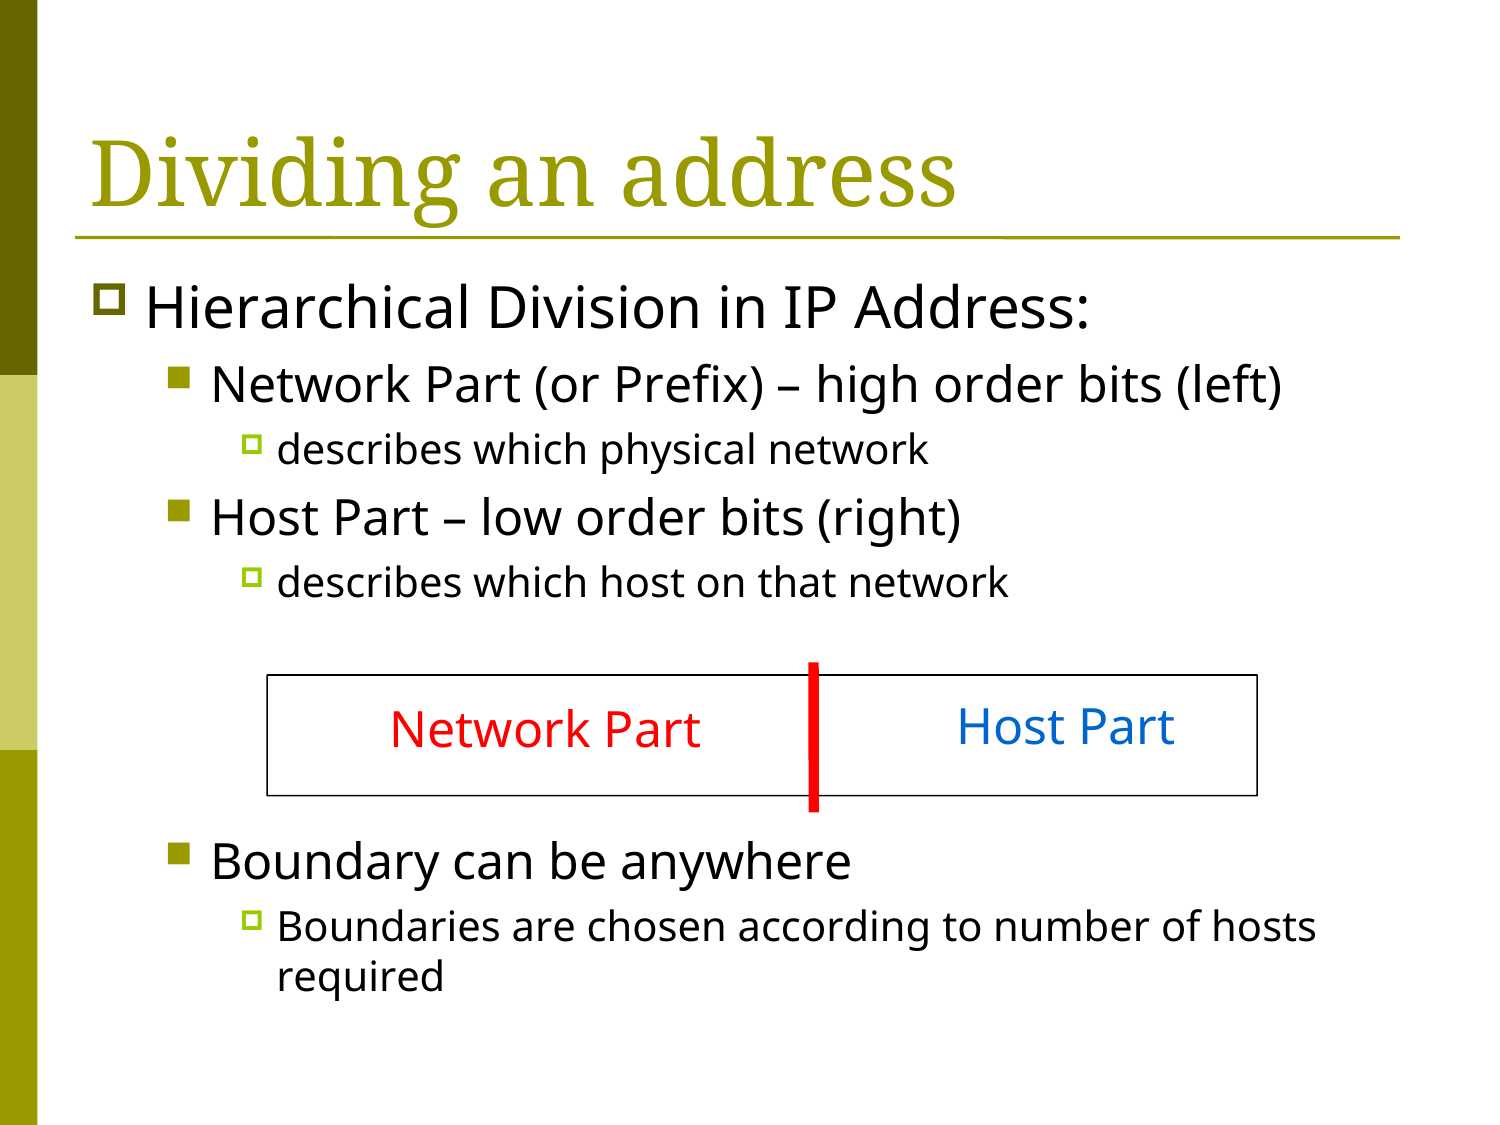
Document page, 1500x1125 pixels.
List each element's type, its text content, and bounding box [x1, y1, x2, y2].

title Dividing an address [75, 45, 1426, 233]
list Hierarchical Division in IP Address: Network Part (or Prefix) – high order bits (left)‏ describes which physical network Host Part – low order bits (right)‏ describes which host on that network Boundary can be anywhere Boundaries are chosen according to number of hosts required [75, 262, 1426, 1101]
